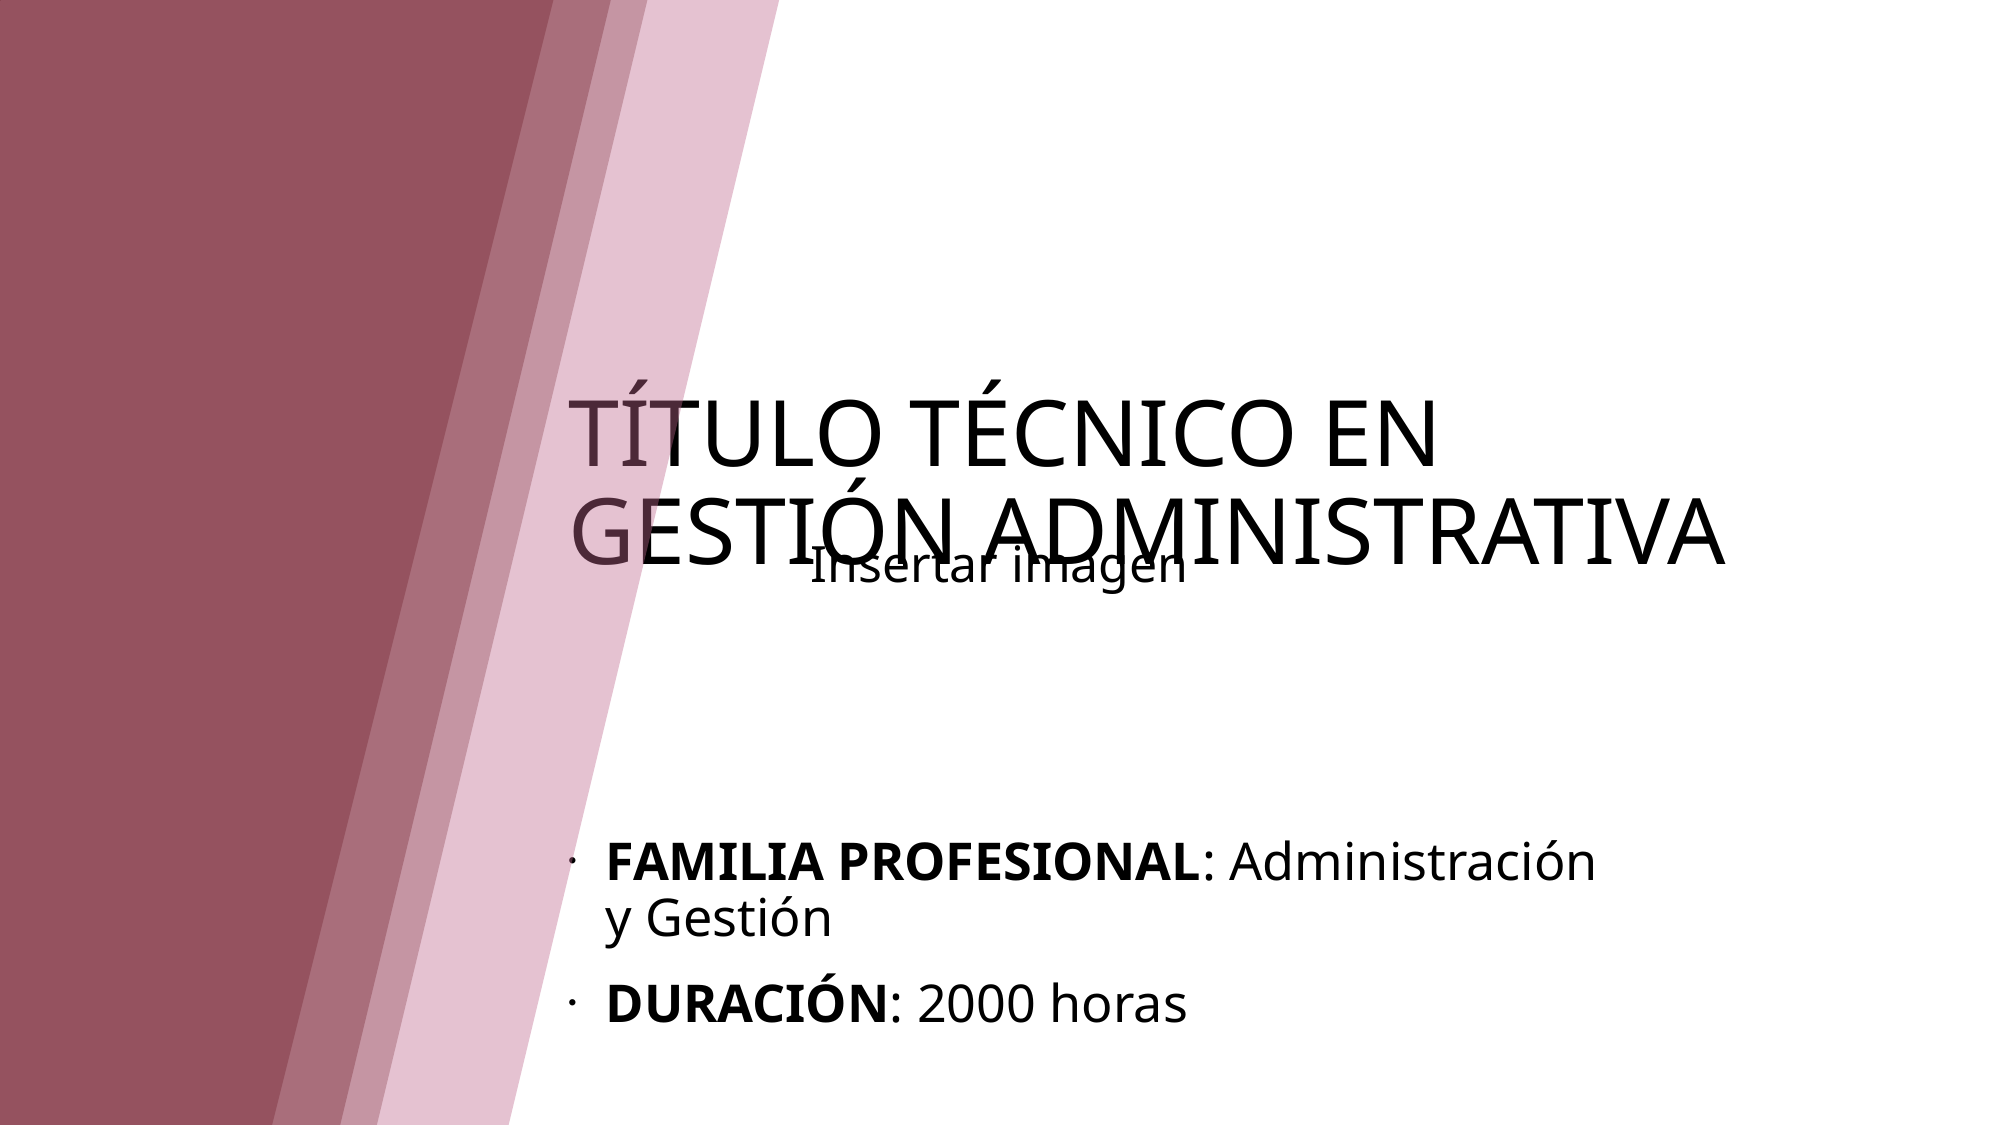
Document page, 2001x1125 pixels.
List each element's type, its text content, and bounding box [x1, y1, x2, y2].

list FAMILIA PROFESIONAL: Administración y Gestión DURACIÓN: 2000 horas [553, 828, 1635, 989]
text_box [0, 0, 780, 1125]
title TÍTULO TÉCNICO EN GESTIÓN ADMINISTRATIVA [581, 379, 1835, 852]
